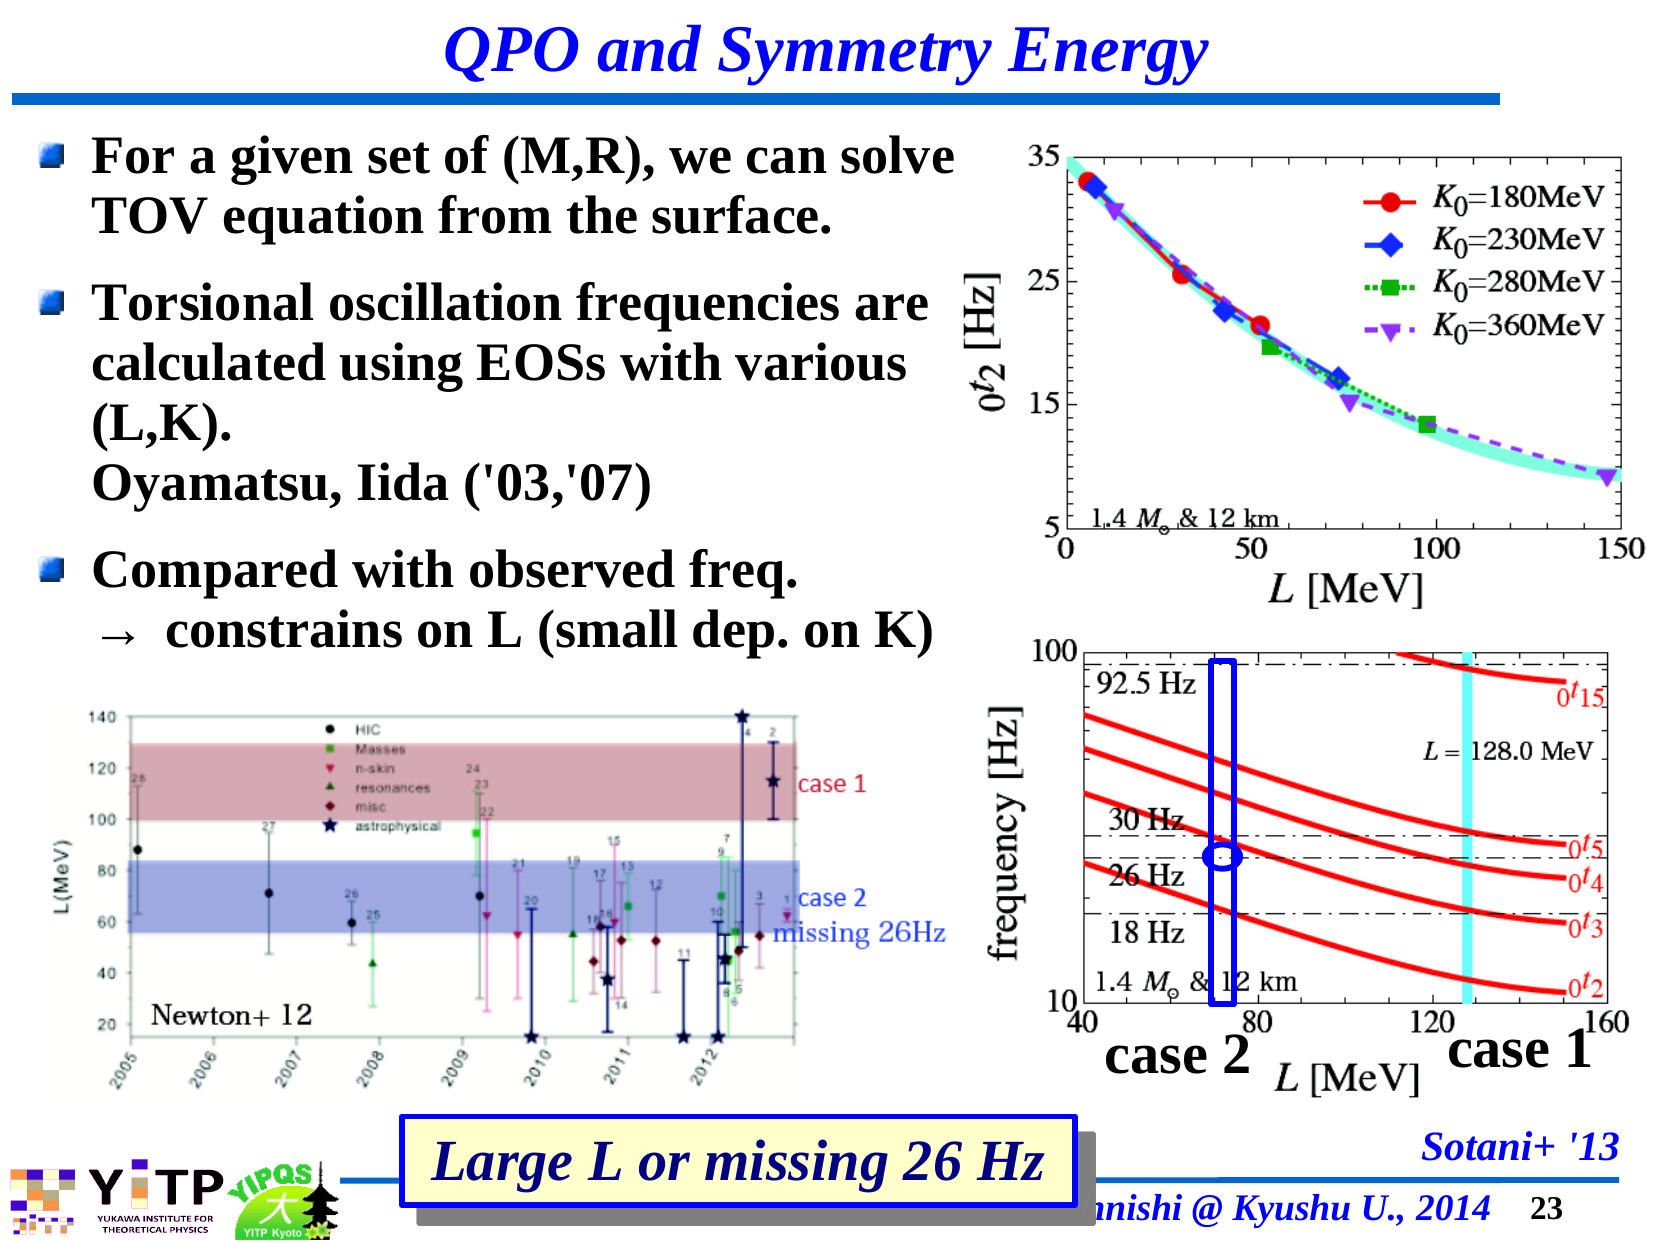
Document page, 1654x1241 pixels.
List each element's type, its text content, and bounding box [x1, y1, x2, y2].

title QPO and Symmetry Energy [0, 0, 1654, 99]
picture [981, 625, 1642, 1104]
picture [0, 1154, 340, 1241]
picture [35, 696, 964, 1102]
text_box Sotani+ '13 [1421, 1122, 1621, 1170]
text_box case 1 [1447, 1015, 1595, 1082]
text_box Large L or missing 26 Hz [401, 1116, 1075, 1206]
picture [956, 141, 1651, 617]
list For a given set of (M,R), we can solve TOV equation from the surface. Torsional oscillation frequencies are calculated using EOSs with various (L,K). Oyamatsu, Iida ('03,'07) Compared with observed freq. → constrains on L (small dep. on K) [20, 124, 981, 1137]
text_box case 2 [1104, 1022, 1252, 1088]
